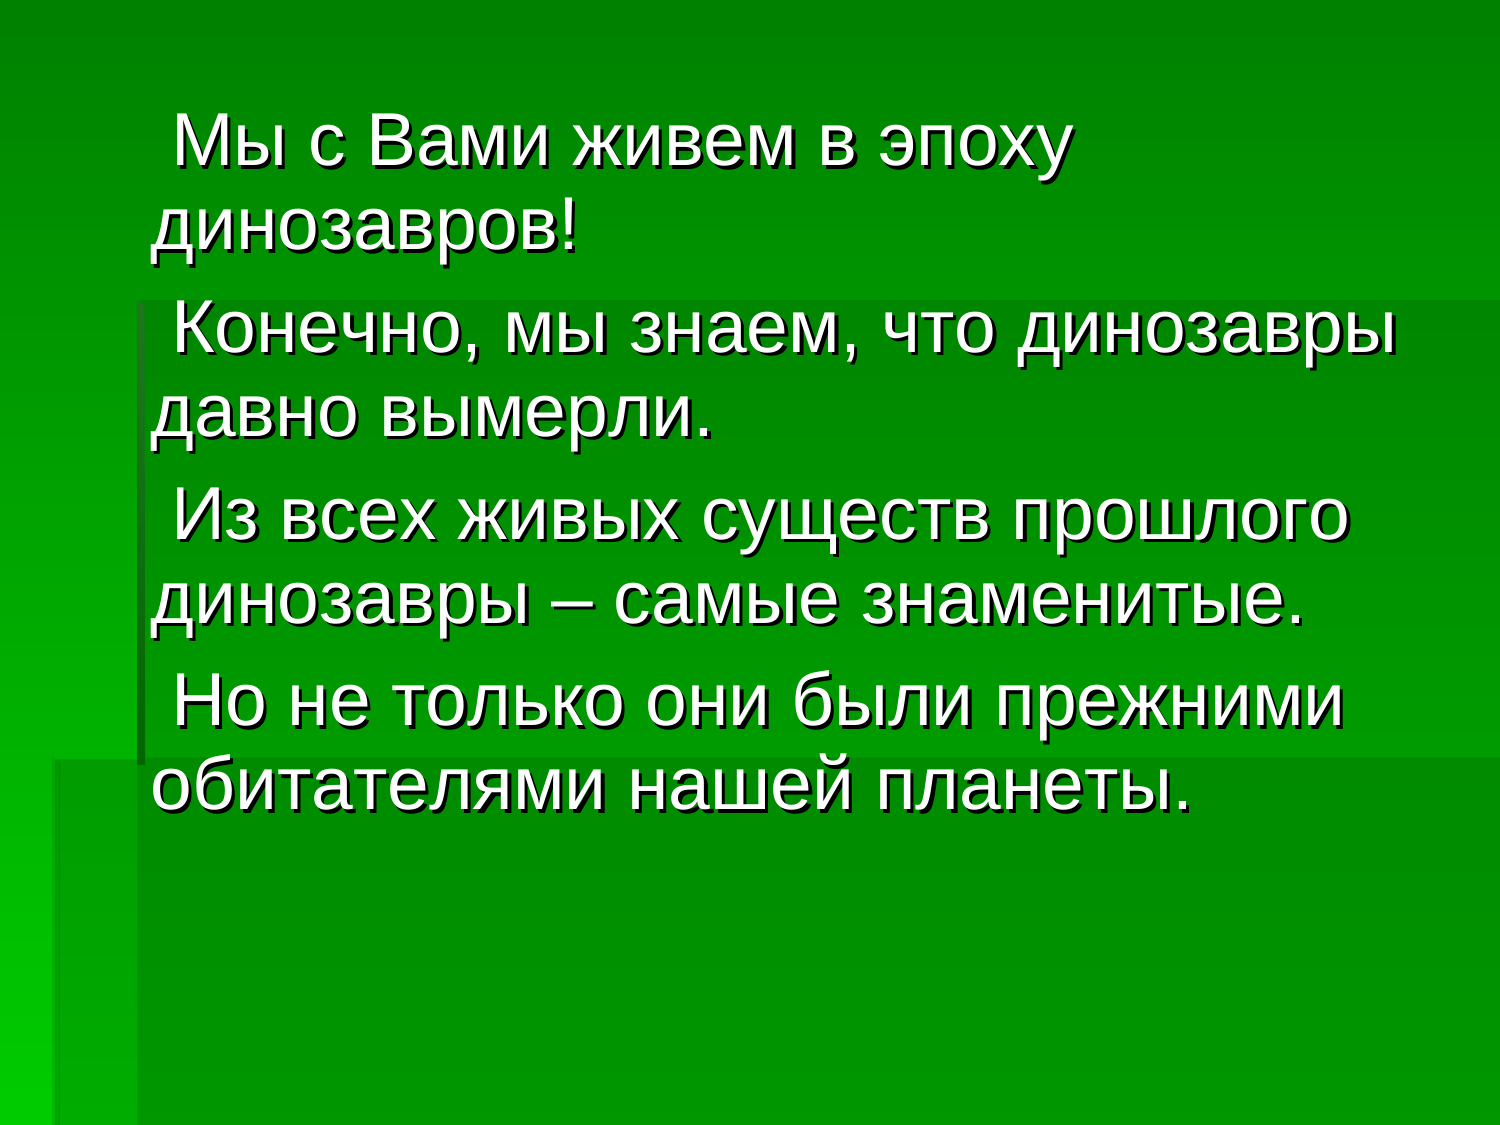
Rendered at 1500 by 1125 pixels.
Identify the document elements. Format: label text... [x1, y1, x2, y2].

list Мы с Вами живем в эпоху динозавров! Конечно, мы знаем, что динозавры давно вымерли. Из всех живых существ прошлого динозавры – самые знаменитые. Но не только они были прежними обитателями нашей планеты. [135, 90, 1462, 1038]
